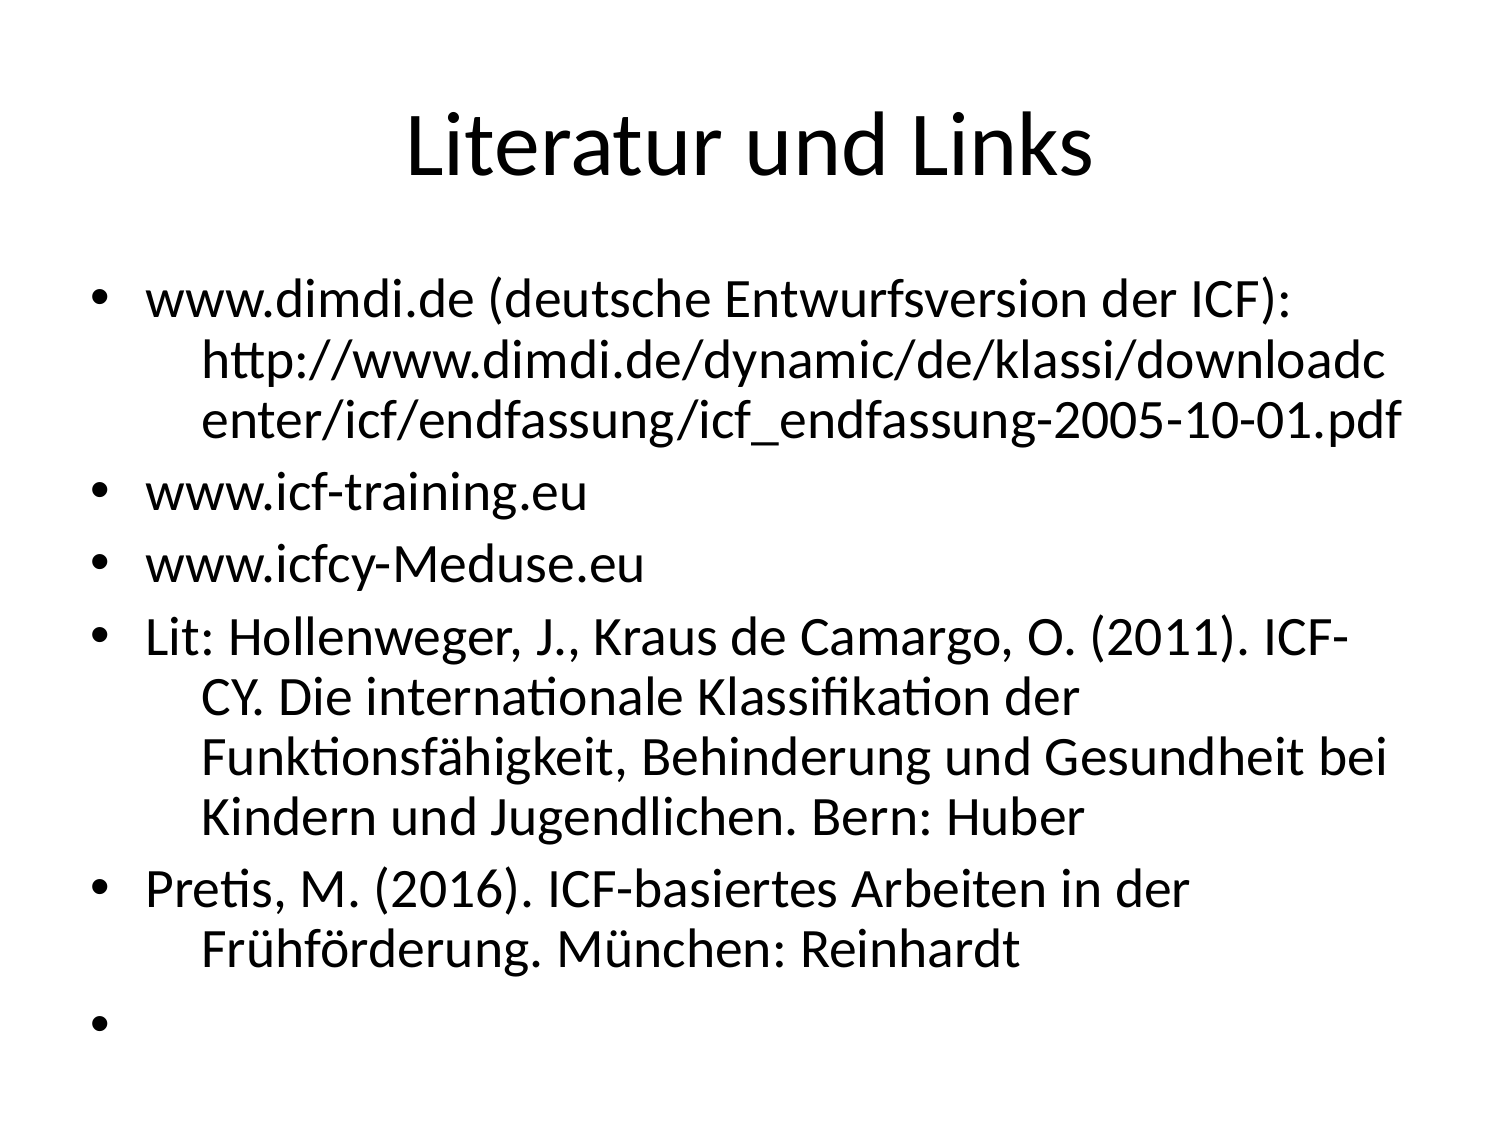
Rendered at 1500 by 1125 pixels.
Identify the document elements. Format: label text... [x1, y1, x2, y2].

title Literatur und Links [75, 45, 1426, 233]
list www.dimdi.de (deutsche Entwurfsversion der ICF): http://www.dimdi.de/dynamic/de/klassi/downloadcenter/icf/endfassung/icf_endfassung-2005-10-01.pdf www.icf-training.eu www.icfcy-Meduse.eu Lit: Hollenweger, J., Kraus de Camargo, O. (2011). ICF-CY. Die internationale Klassifikation der Funktionsfähigkeit, Behinderung und Gesundheit bei Kindern und Jugendlichen. Bern: Huber Pretis, M. (2016). ICF-basiertes Arbeiten in der Frühförderung. München: Reinhardt [75, 262, 1426, 1005]
